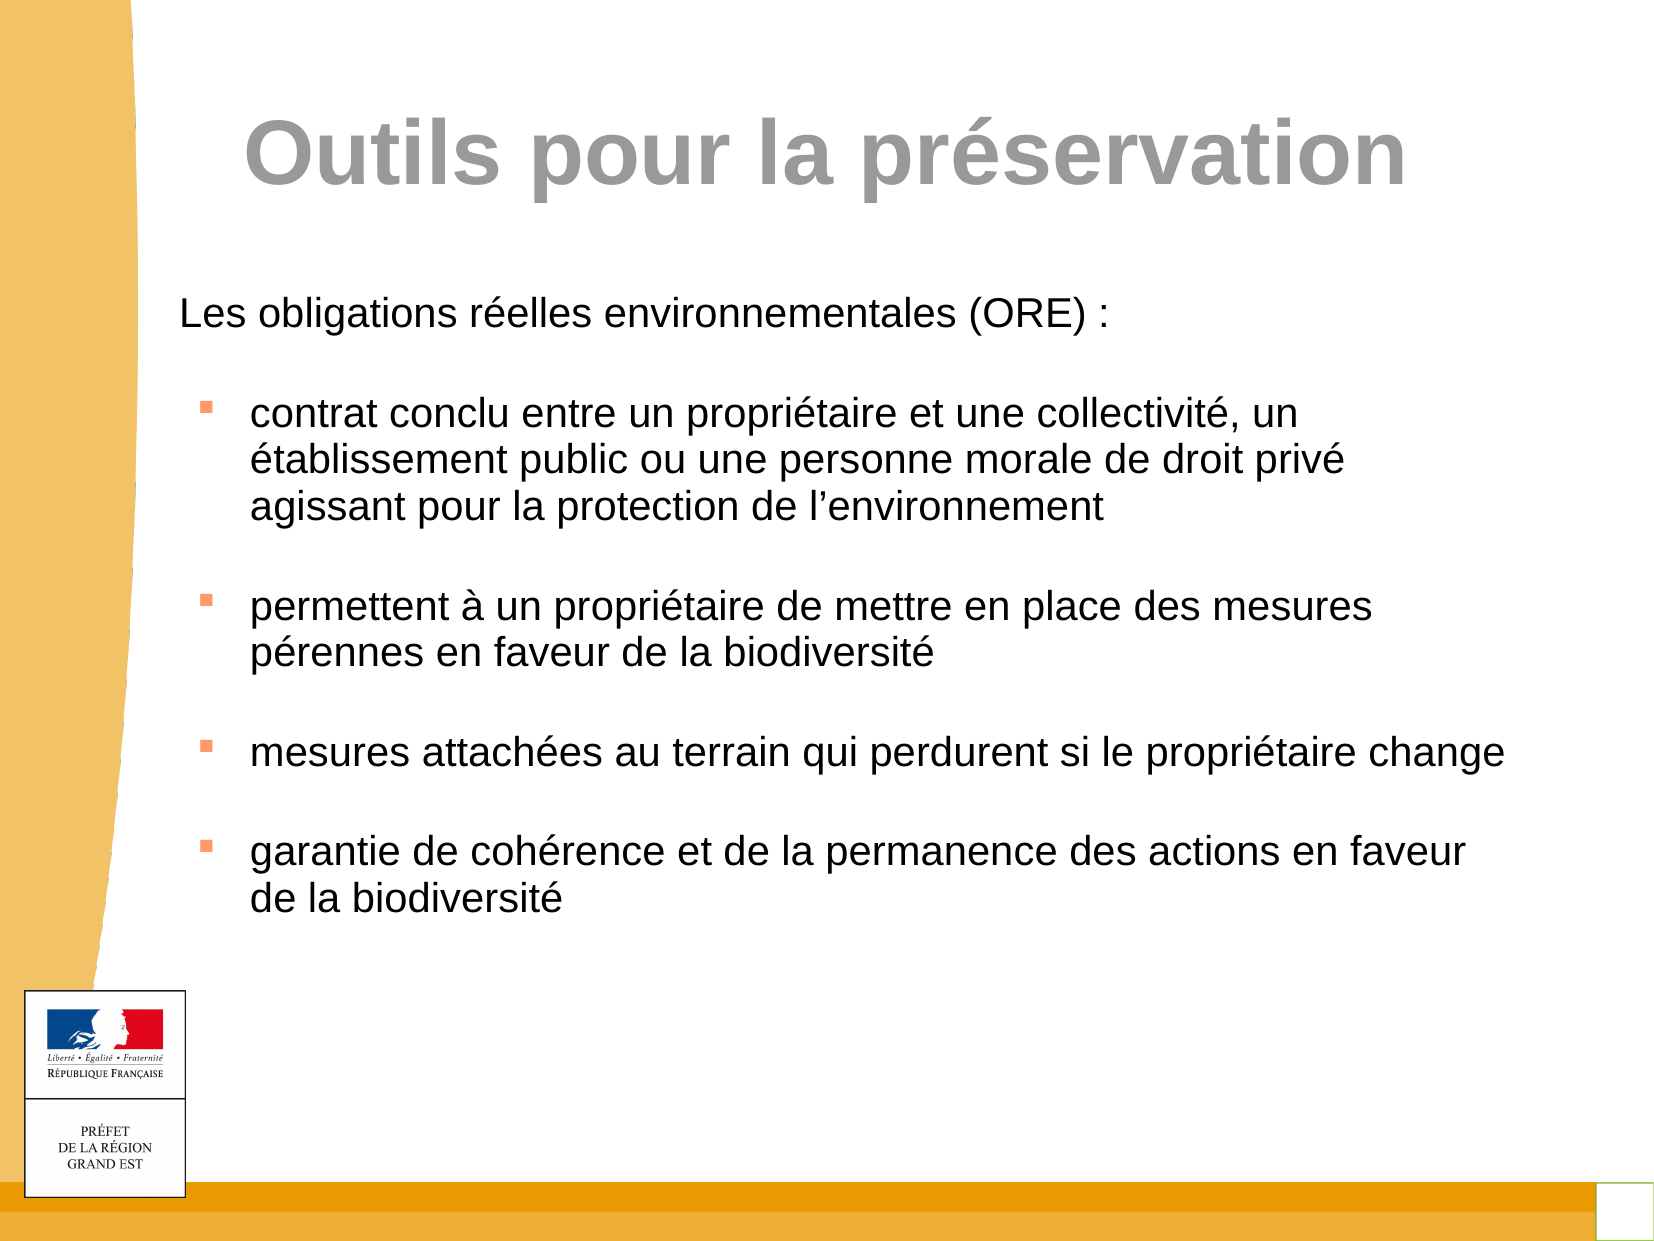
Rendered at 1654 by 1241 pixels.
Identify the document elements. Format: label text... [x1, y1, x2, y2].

title Outils pour la préservation [82, 49, 1571, 257]
picture [0, 0, 1654, 1241]
list Les obligations réelles environnementales (ORE) : contrat conclu entre un propriétaire et une collectivité, un établissement public ou une personne morale de droit privé agissant pour la protection de l’environnement permettent à un propriétaire de mettre en place des mesures pérennes en faveur de la biodiversité mesures attachées au terrain qui perdurent si le propriétaire change garantie de cohérence et de la permanence des actions en faveur de la biodiversité [179, 290, 1509, 1021]
